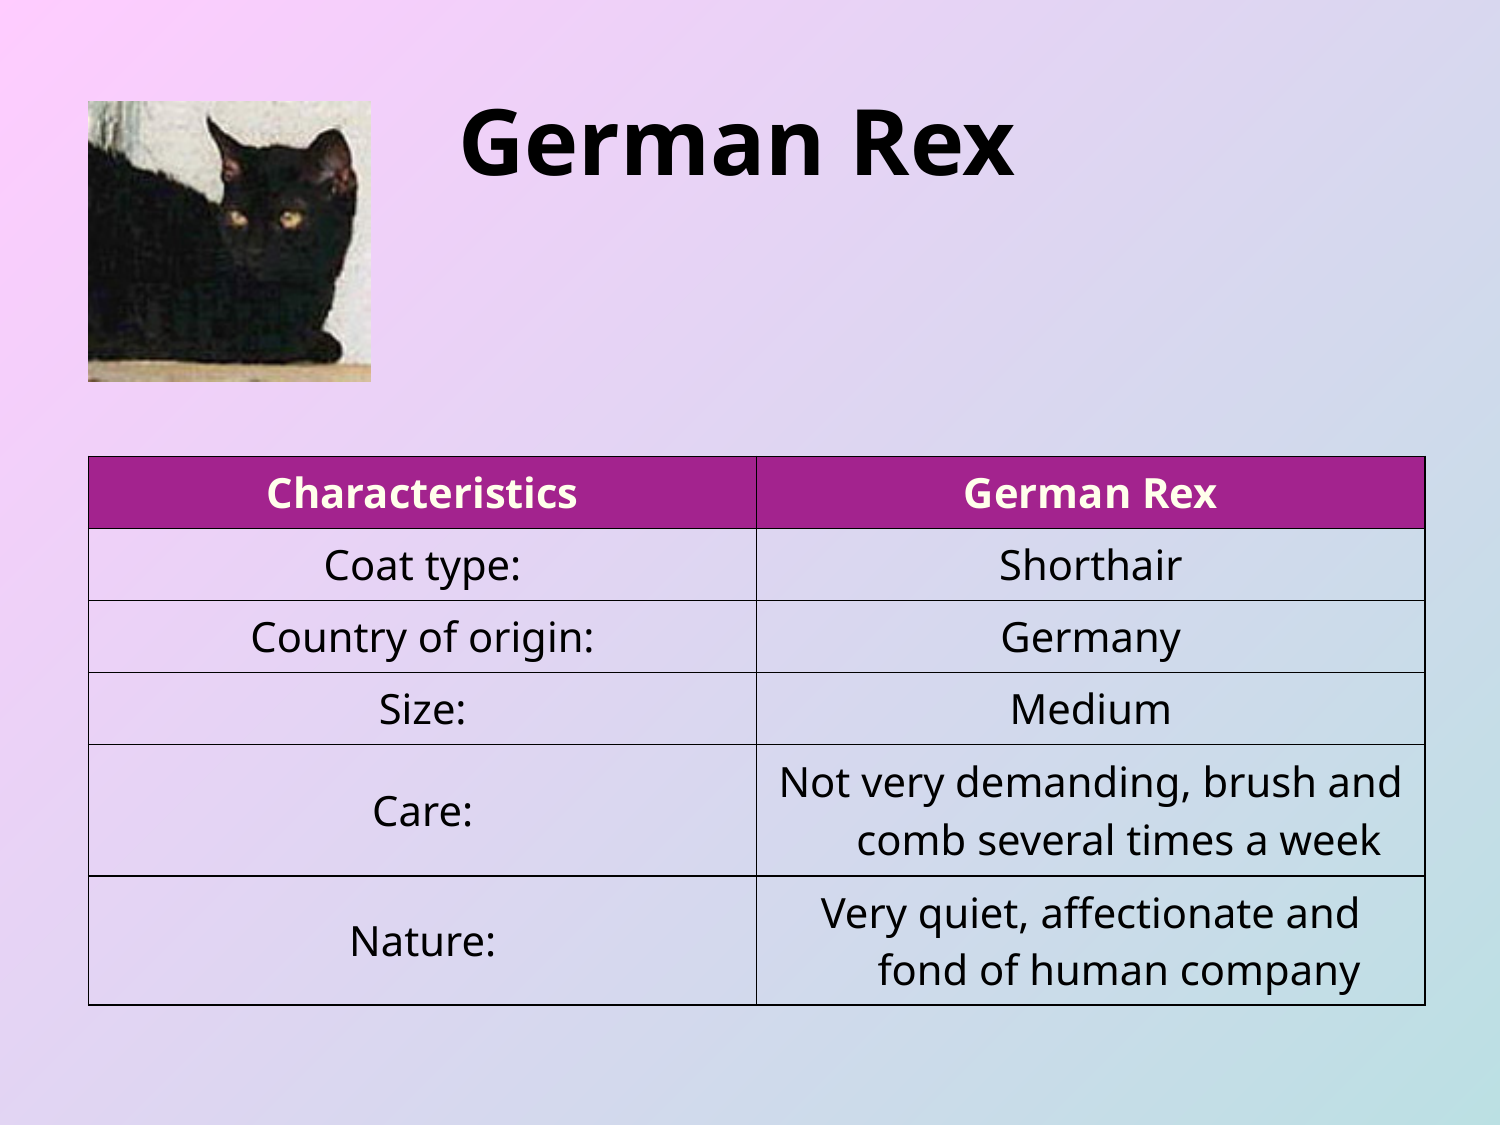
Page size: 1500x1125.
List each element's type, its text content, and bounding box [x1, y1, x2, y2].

table_header Characteristics [89, 457, 756, 528]
table_header German Rex [757, 457, 1424, 528]
table_cell Medium [757, 673, 1424, 744]
table_cell Care: [89, 745, 756, 875]
table_cell Not very demanding, brush and comb several times a week [757, 745, 1424, 875]
table_cell Nature: [89, 877, 756, 1004]
table_cell Country of origin: [89, 601, 756, 672]
picture [88, 101, 371, 382]
title German Rex [75, 45, 1425, 233]
table_cell Germany [757, 601, 1424, 672]
table_cell Shorthair [757, 529, 1424, 600]
table_cell Very quiet, affectionate and fond of human company [757, 877, 1424, 1004]
table_cell Coat type: [89, 529, 756, 600]
table_cell Size: [89, 673, 756, 744]
